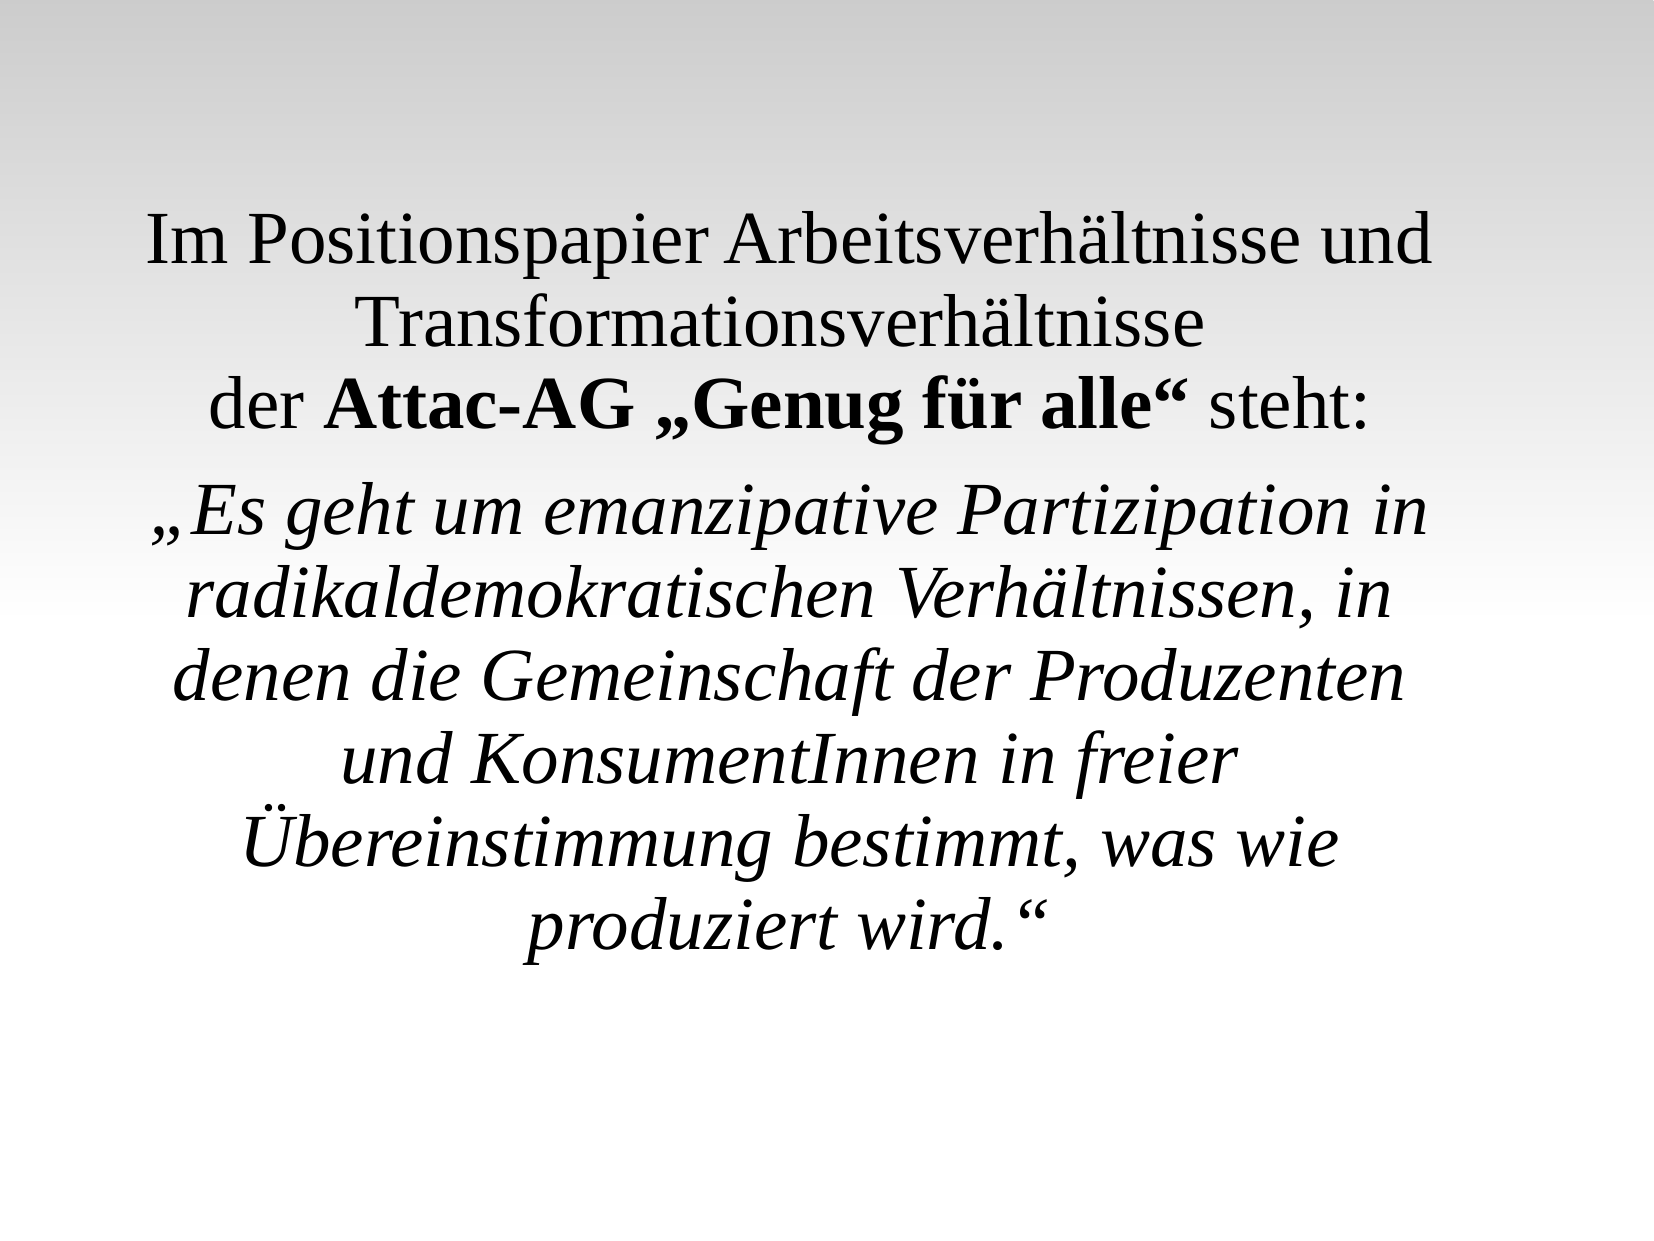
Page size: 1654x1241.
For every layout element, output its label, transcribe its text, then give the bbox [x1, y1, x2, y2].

text_box Im Positionspapier Arbeitsverhältnisse und Transformationsverhältnisse der Attac-AG „Genug für alle“ steht: „Es geht um emanzipative Partizipation in radikaldemokratischen Verhältnissen, in denen die Gemeinschaft der Produzenten und KonsumentInnen in freier Übereinstimmung bestimmt, was wie produziert wird.“ [103, 188, 1477, 974]
